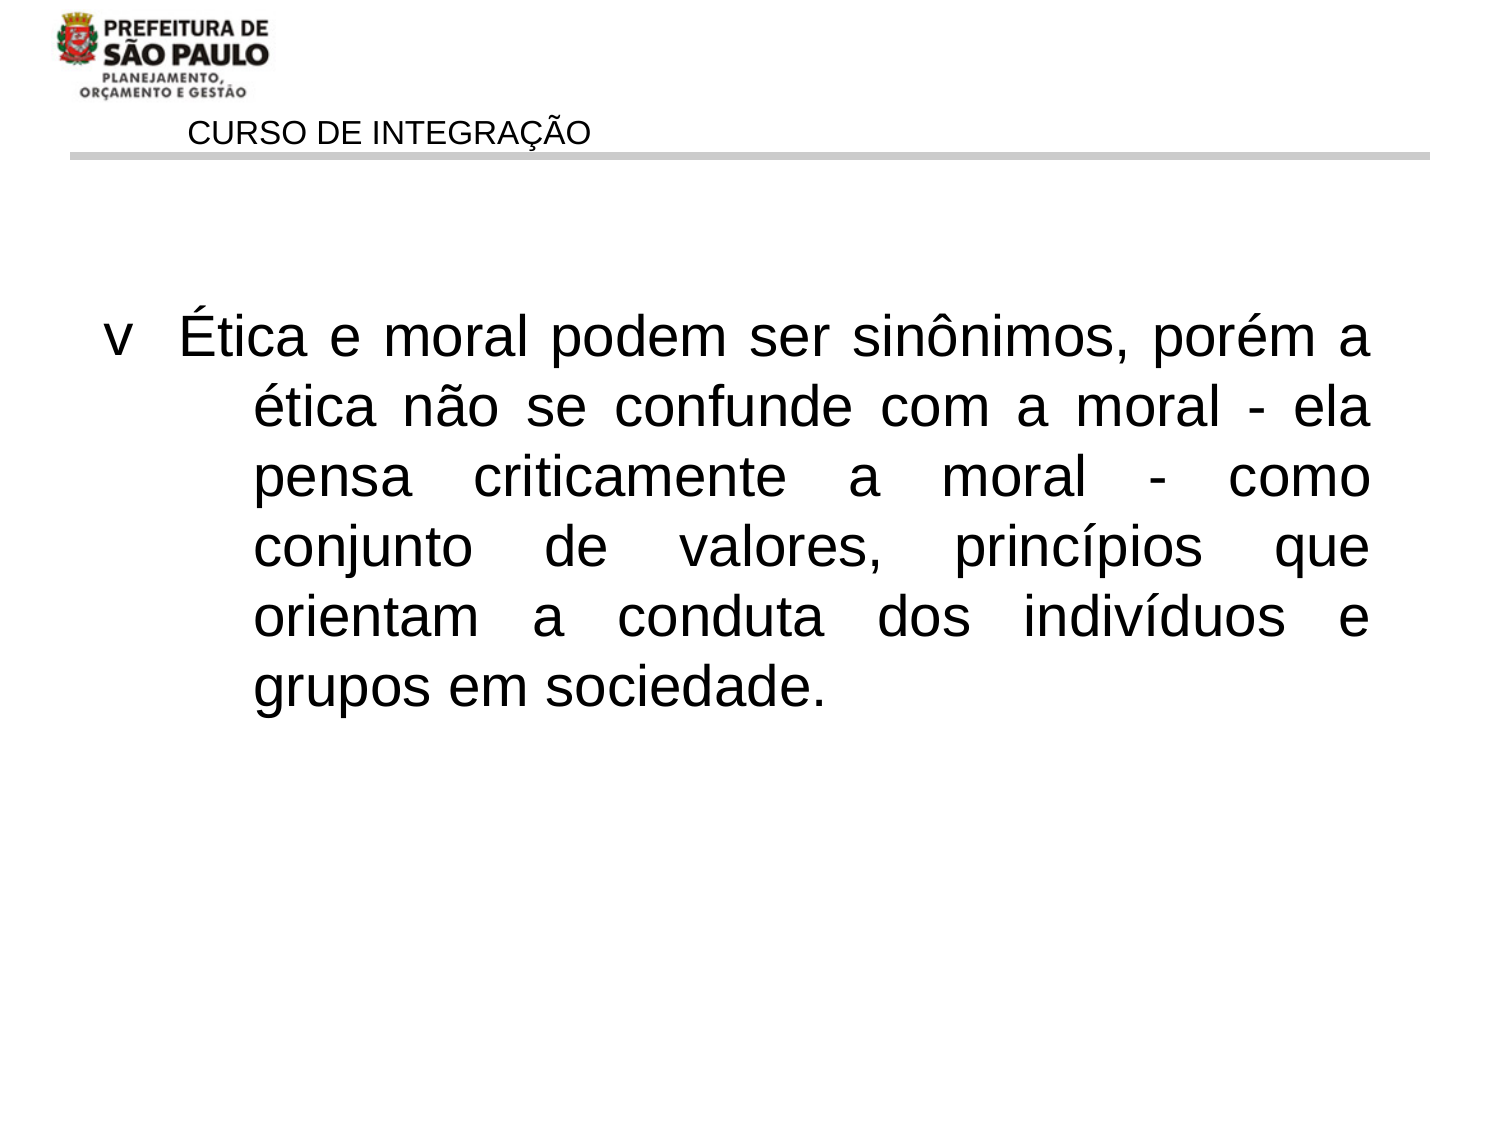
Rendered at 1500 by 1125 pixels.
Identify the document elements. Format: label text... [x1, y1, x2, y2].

text_box Ética e moral podem ser sinônimos, porém a ética não se confunde com a moral - ela pensa criticamente a moral - como conjunto de valores, princípios que orientam a conduta dos indivíduos e grupos em sociedade. [89, 291, 1388, 726]
